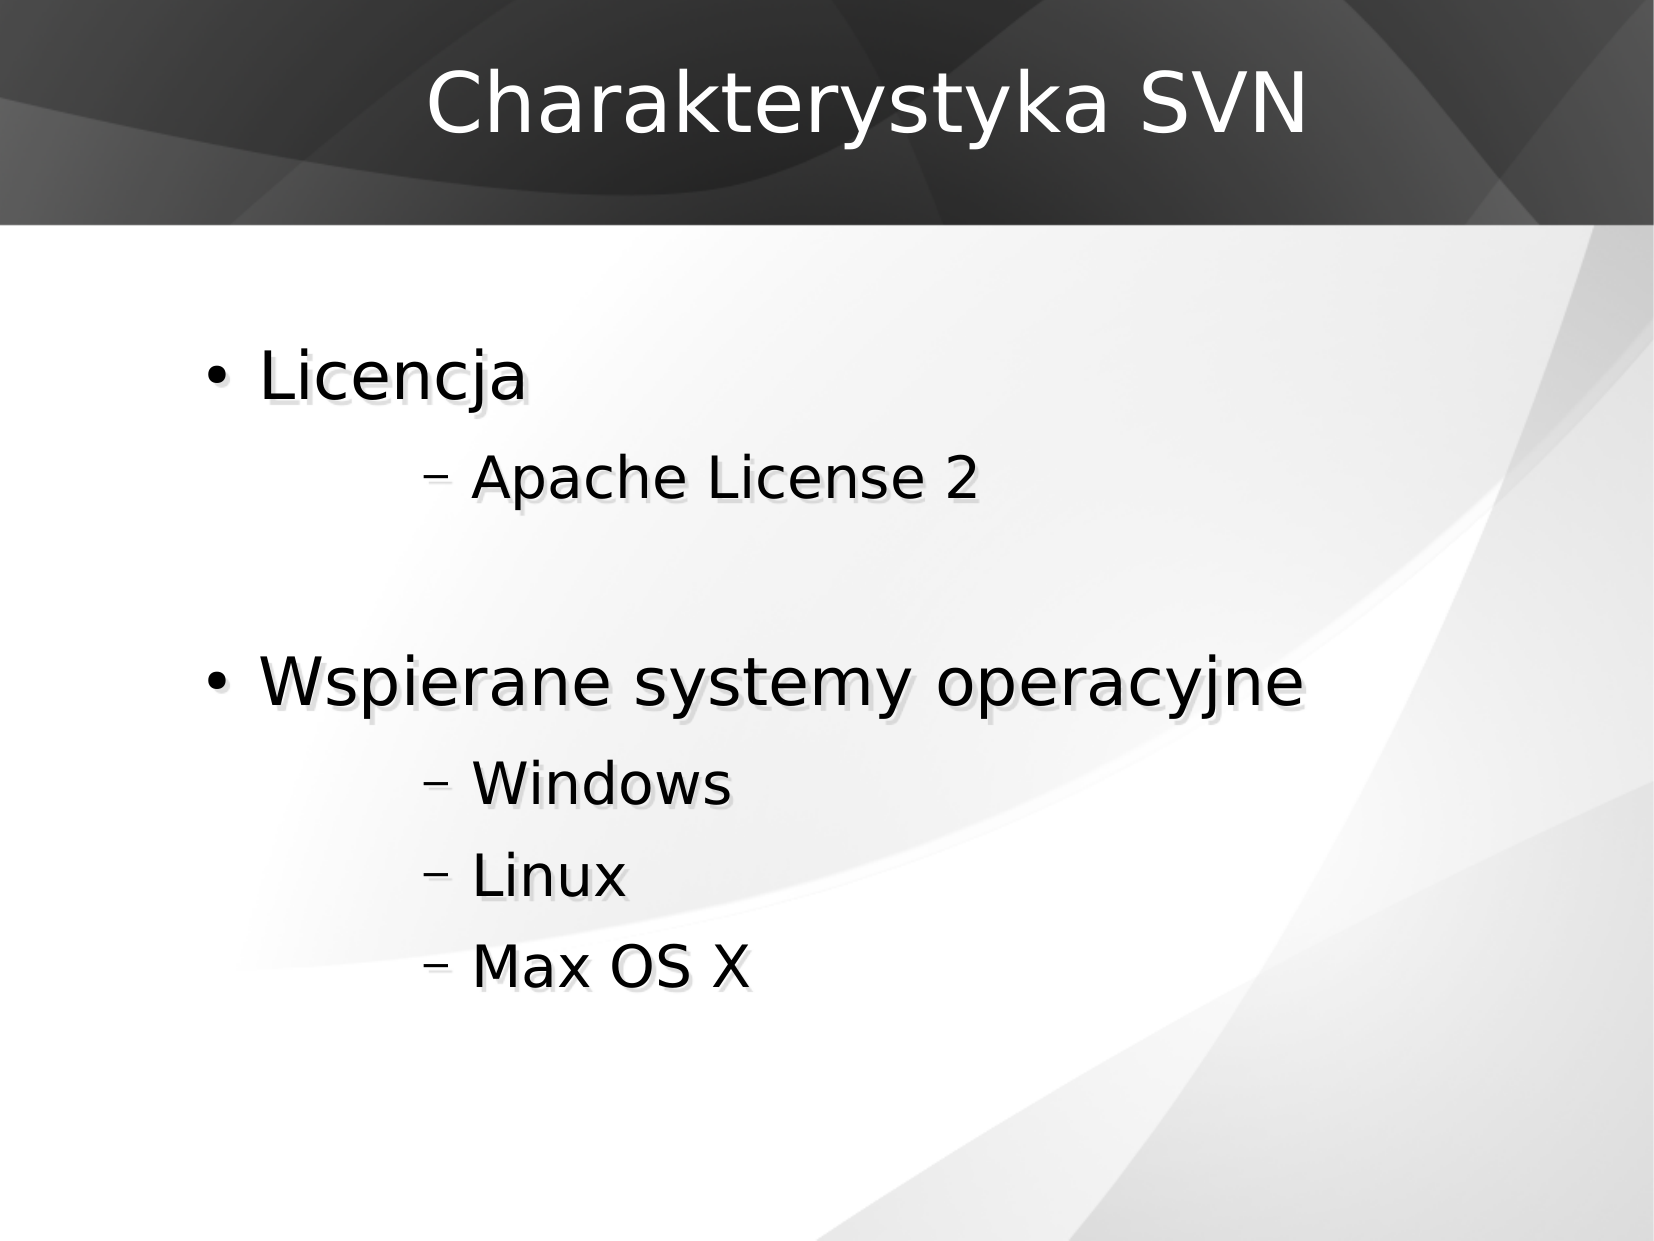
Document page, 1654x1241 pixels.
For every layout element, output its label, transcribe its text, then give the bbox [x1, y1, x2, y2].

picture [0, 0, 1654, 1241]
list Licencja Apache License 2 Wspierane systemy operacyjne Windows Linux Max OS X [187, 337, 1538, 1013]
title Charakterystyka SVN [124, 0, 1613, 208]
